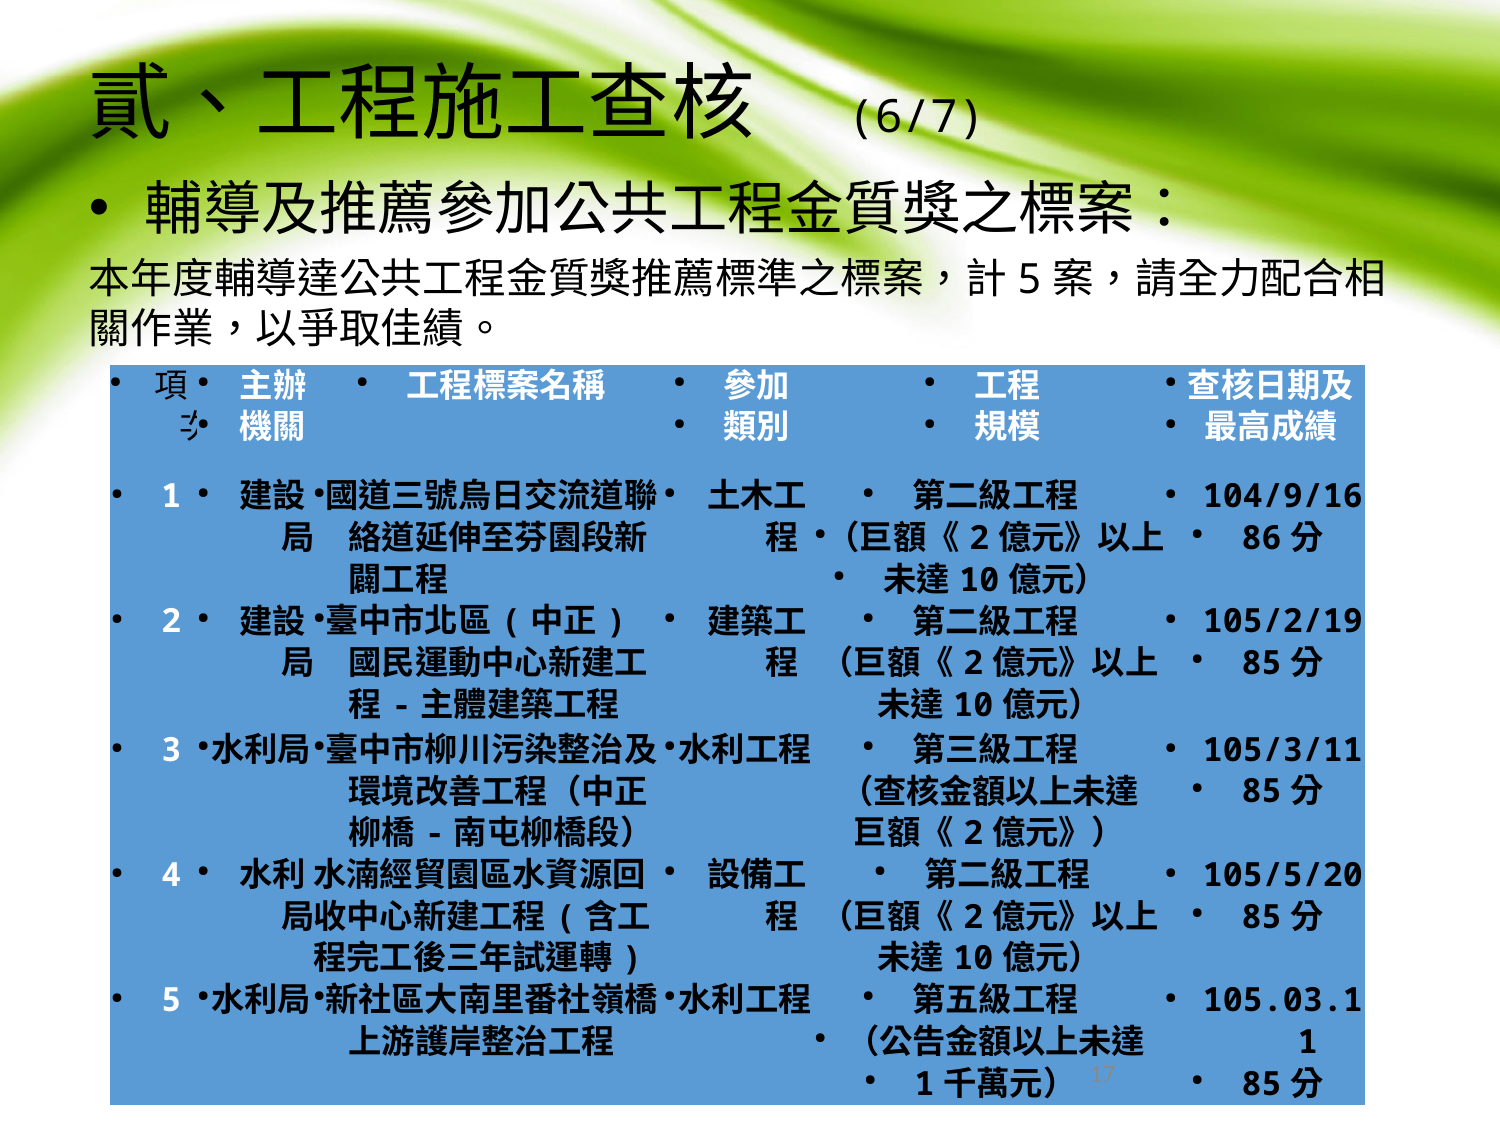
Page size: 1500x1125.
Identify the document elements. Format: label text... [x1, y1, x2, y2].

table_cell 2 [110, 601, 197, 729]
table_cell 105/5/20 85分 [1165, 854, 1365, 980]
table_cell 水利局 [197, 980, 313, 1105]
table_cell 4 [110, 854, 197, 980]
table_cell 臺中市柳川污染整治及環境改善工程（中正柳橋-南屯柳橋段） [313, 729, 664, 854]
list 輔導及推薦參加公共工程金質獎之標案： 本年度輔導達公共工程金質獎推薦標準之標案，計5案，請全力配合相關作業，以爭取佳績。 [73, 163, 1402, 865]
table_cell 第二級工程 （巨額《2億元》以上 未達10億元） [814, 601, 1165, 729]
table_cell 水利工程 [664, 980, 814, 1105]
text_box 貳、工程施工查核 (6/7) [73, 36, 1150, 162]
table_cell 第二級工程 （巨額《2億元》以上 未達10億元） [814, 476, 1165, 601]
table_header 工程 規模 [814, 365, 1165, 476]
table_cell 新社區大南里番社嶺橋上游護岸整治工程 [313, 980, 664, 1105]
table_cell 5 [110, 980, 197, 1105]
table_header 項次 [110, 365, 197, 476]
table_header 查核日期及 最高成績 [1165, 365, 1365, 476]
table_cell 國道三號烏日交流道聯絡道延伸至芬園段新闢工程 [313, 476, 664, 601]
table_header 工程標案名稱 [313, 365, 664, 476]
table_cell 水湳經貿園區水資源回收中心新建工程(含工程完工後三年試運轉) [313, 854, 664, 980]
table_cell 建設局 [197, 476, 313, 601]
table_header 主辦 機關 [197, 365, 313, 476]
table_cell 105/3/11 85分 [1165, 729, 1365, 854]
table_cell 水利工程 [664, 729, 814, 854]
table_cell 水利局 [197, 729, 313, 854]
table_cell 臺中市北區(中正)國民運動中心新建工程-主體建築工程 [313, 601, 664, 729]
table_cell 105/2/19 85分 [1165, 601, 1365, 729]
table_cell 建設局 [197, 601, 313, 729]
table_cell 設備工程 [664, 854, 814, 980]
table_cell 土木工程 [664, 476, 814, 601]
table_header 參加 類別 [664, 365, 814, 476]
table_cell 水利局 [197, 854, 313, 980]
table_cell 3 [110, 729, 197, 854]
table_cell 1 [110, 476, 197, 601]
table_cell 建築工程 [664, 601, 814, 729]
text_box [1074, 1042, 1500, 1125]
table_cell 第二級工程 （巨額《2億元》以上 未達10億元） [814, 854, 1165, 980]
table_cell 第三級工程 （查核金額以上未達 巨額《2億元》） [814, 729, 1165, 854]
table_cell 104/9/16 86分 [1165, 476, 1365, 601]
table_cell 105.03.11 85分 [1165, 980, 1365, 1042]
table_cell 第五級工程 （公告金額以上未達 1千萬元） [814, 980, 1165, 1105]
